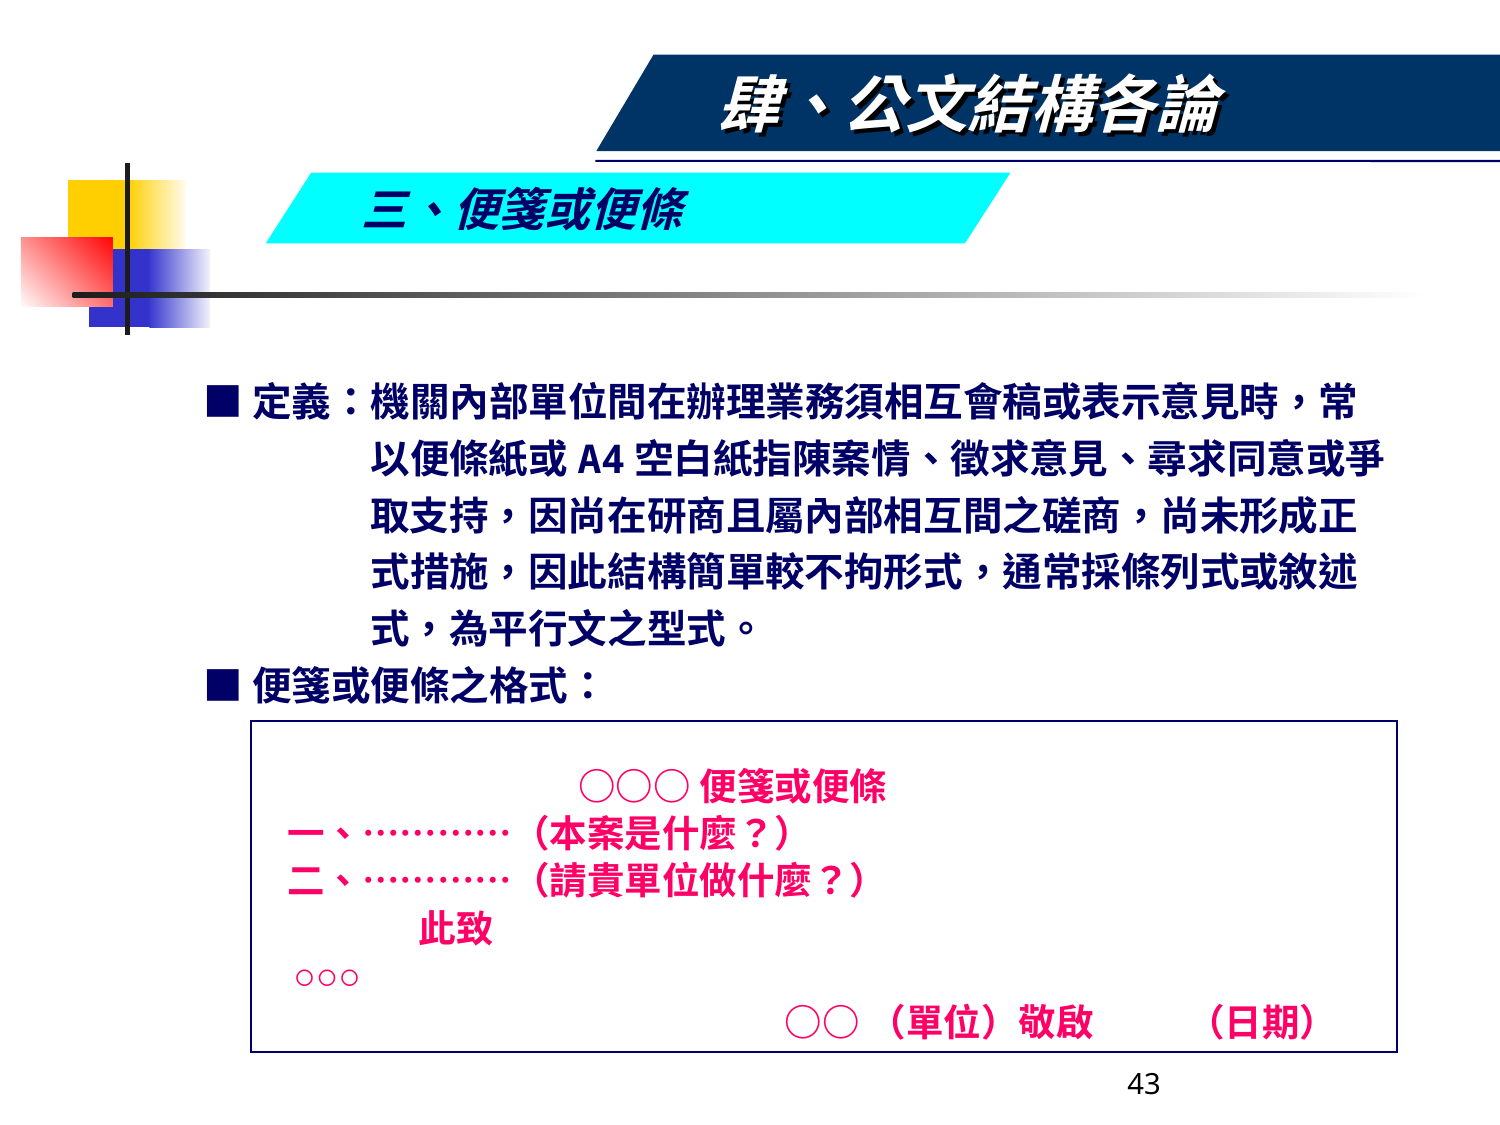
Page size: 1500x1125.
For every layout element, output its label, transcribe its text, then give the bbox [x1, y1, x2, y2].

text_box 三、便箋或便條 [265, 172, 1011, 244]
text_box 肆、公文結構各論 [596, 54, 1500, 152]
text_box [1112, 1052, 1426, 1113]
text_box ■定義：機關內部單位間在辦理業務須相互會稿或表示意見時，常 以便條紙或A4空白紙指陳案情、徵求意見、尋求同意或爭 取支持，因尚在研商且屬內部相互間之磋商，尚未形成正 式措施，因此結構簡單較不拘形式，通常採條列式或敘述 式，為平行文之型式。 ■便箋或便條之格式： ○○○便箋或便條 一、…………（本案是什麼？） 二、…………（請貴單位做什麼？） 此致 ○○○ ○○（單位）敬啟 （日期） [188, 360, 1438, 1052]
text_box ■定義：機關內部單位間在辦理業務須相互會稿或表示意見時，常 以便條紙或A4空白紙指陳案情、徵求意見、尋求同意或爭 取支持，因尚在研商且屬內部相互間之磋商，尚未形成正 式措施，因此結構簡單較不拘形式，通常採條列式或敘述 式，為平行文之型式。 ■便箋或便條之格式： ○○○便箋或便條 一、…………（本案是什麼？） 二、…………（請貴單位做什麼？） 此致 ○○○ ○○（單位）敬啟 （日期） [252, 722, 1396, 1051]
